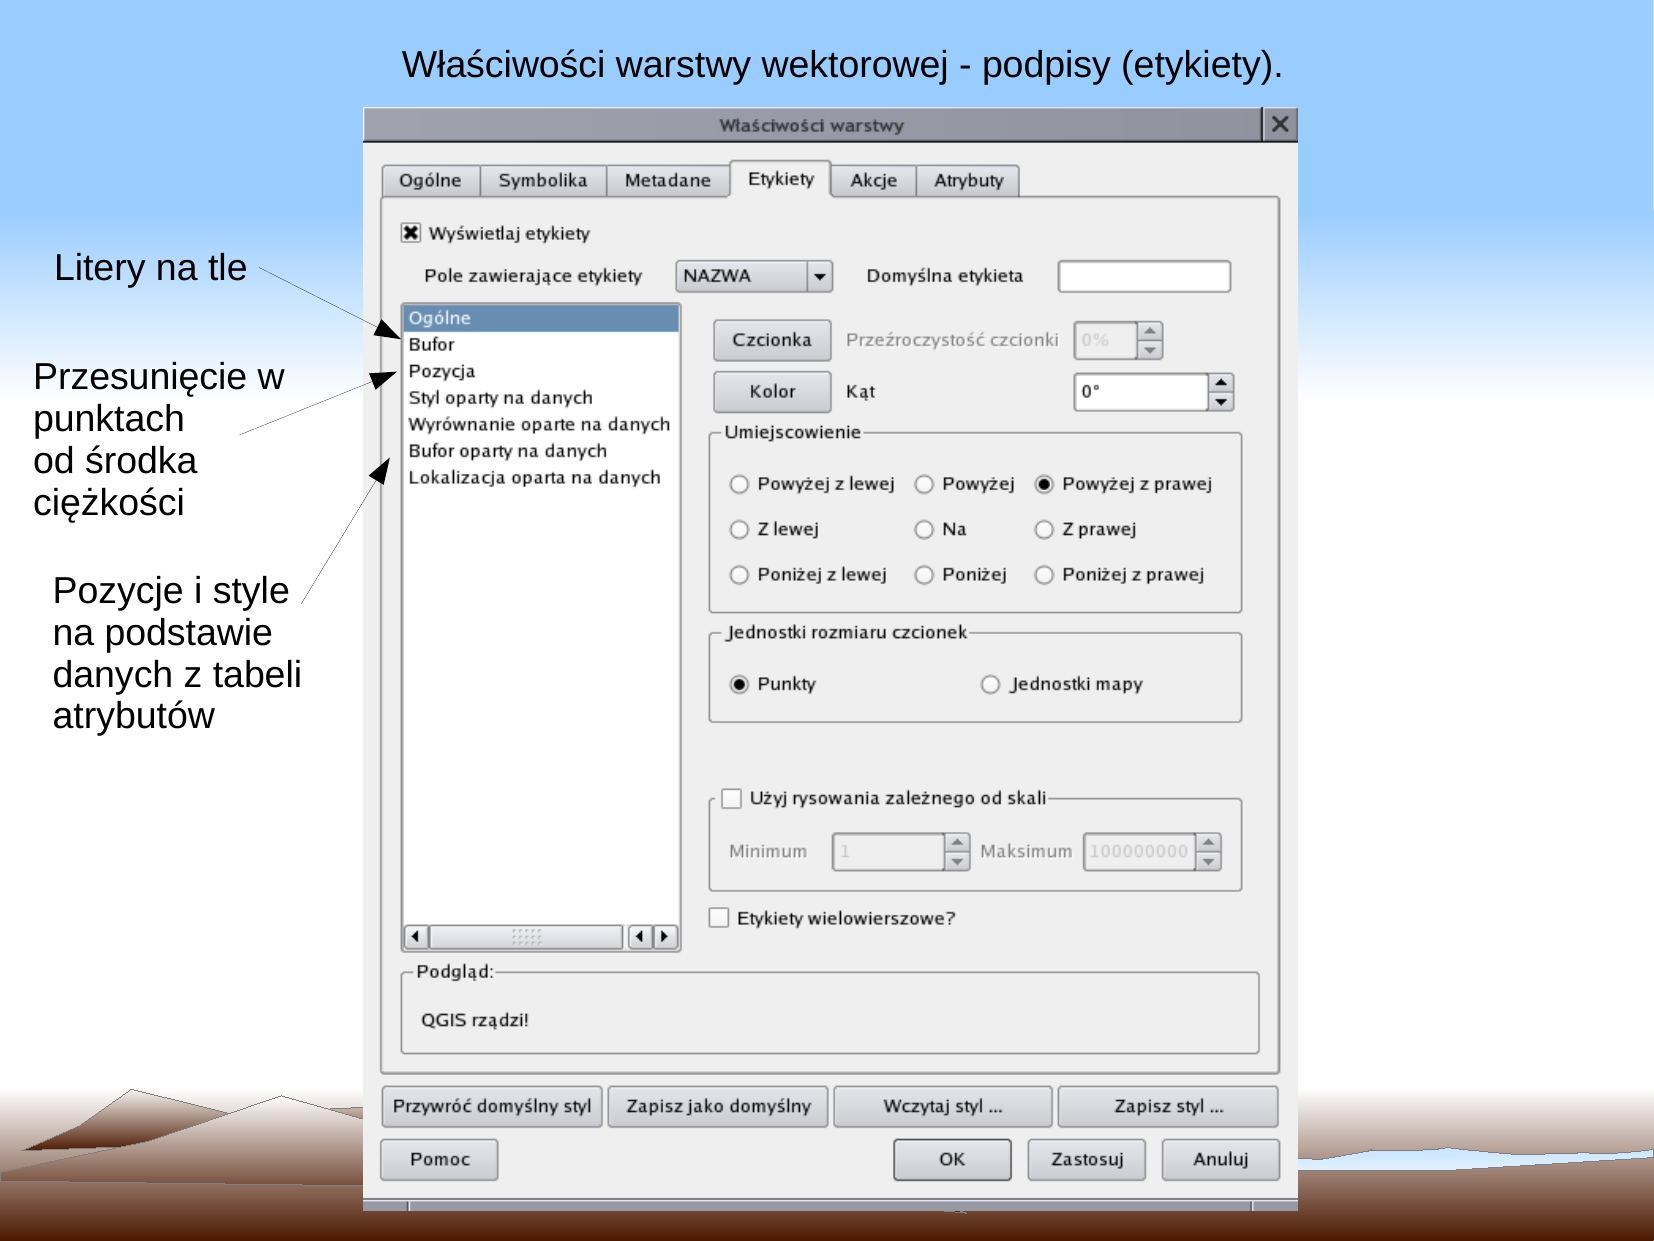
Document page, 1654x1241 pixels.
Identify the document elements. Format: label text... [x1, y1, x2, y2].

text_box Przesunięcie w punktach od środka ciężkości [18, 347, 301, 531]
text_box Właściwości warstwy wektorowej - podpisy (etykiety). [387, 36, 1301, 94]
picture [363, 107, 1298, 1211]
text_box Litery na tle [39, 239, 264, 297]
text_box Pozycje i style na podstawie danych z tabeli atrybutów [38, 561, 318, 745]
